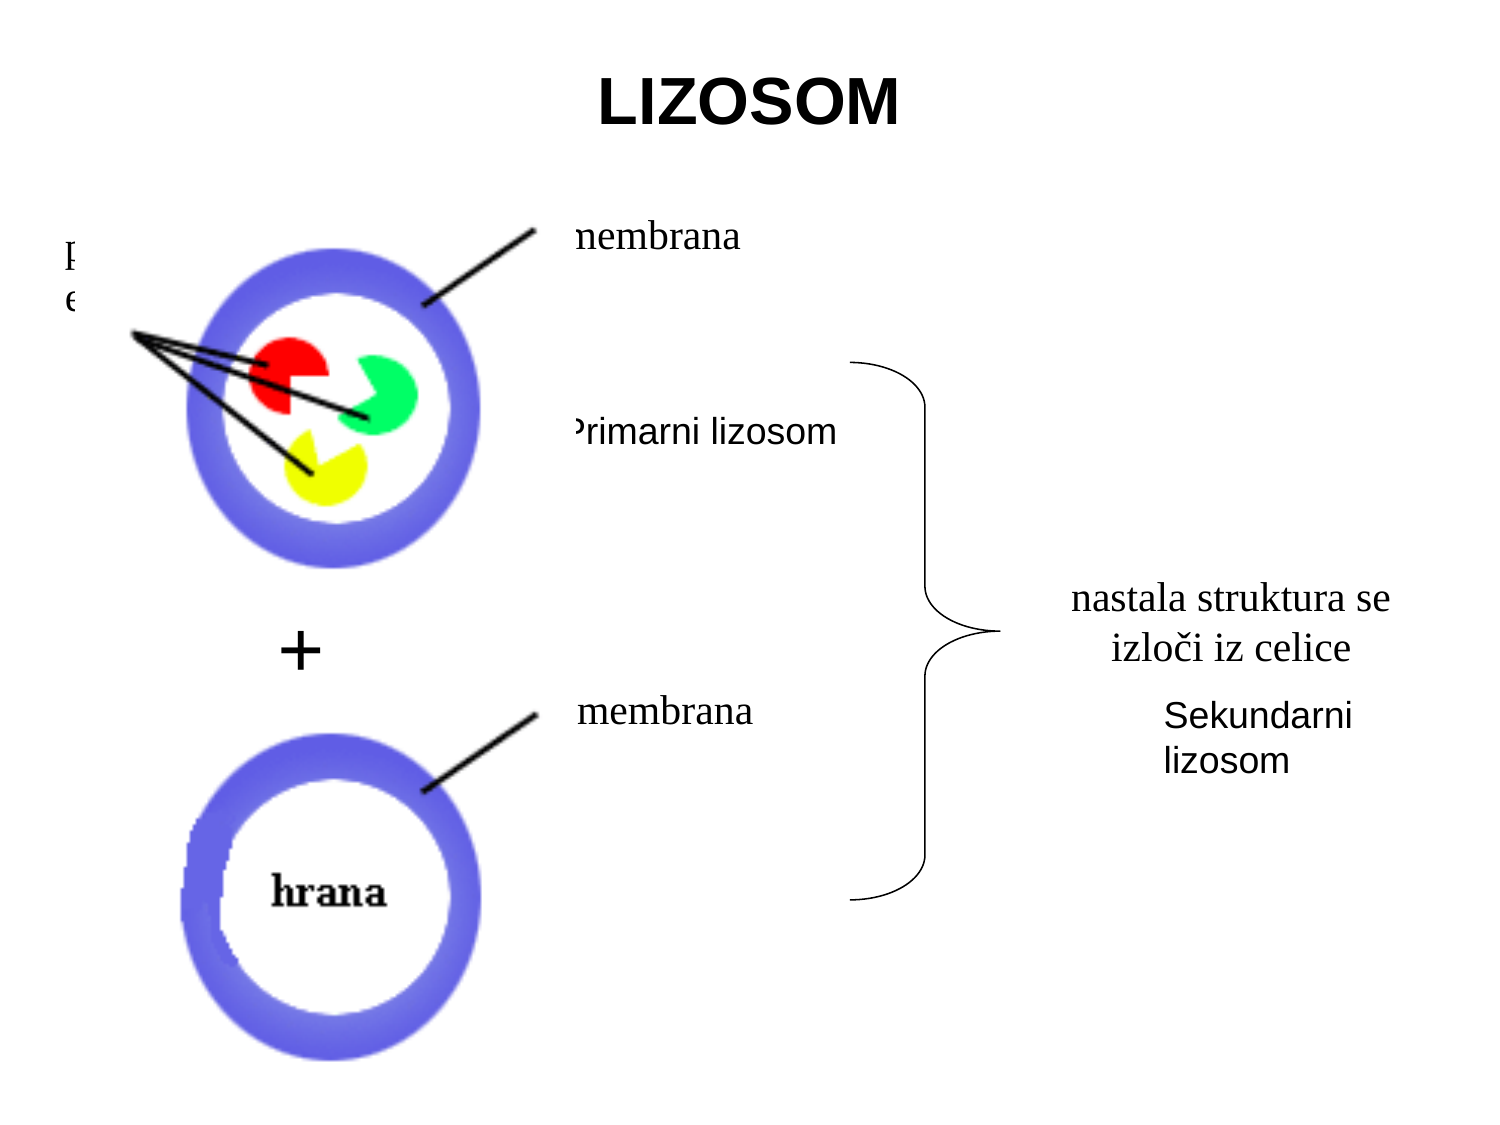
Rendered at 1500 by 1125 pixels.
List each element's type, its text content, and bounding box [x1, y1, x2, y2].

text_box Primarni lizosom [576, 400, 853, 461]
text_box nastala struktura se izloči iz celice [1025, 562, 1438, 678]
text_box membrana [576, 675, 769, 740]
text_box Sekundarni lizosom [1148, 683, 1368, 789]
text_box membrana [576, 200, 756, 265]
picture [112, 674, 576, 1080]
text_box + [262, 590, 340, 674]
text_box prebavni encimi [49, 212, 75, 328]
picture [75, 149, 576, 590]
subtitle LIZOSOM [225, 50, 1275, 150]
